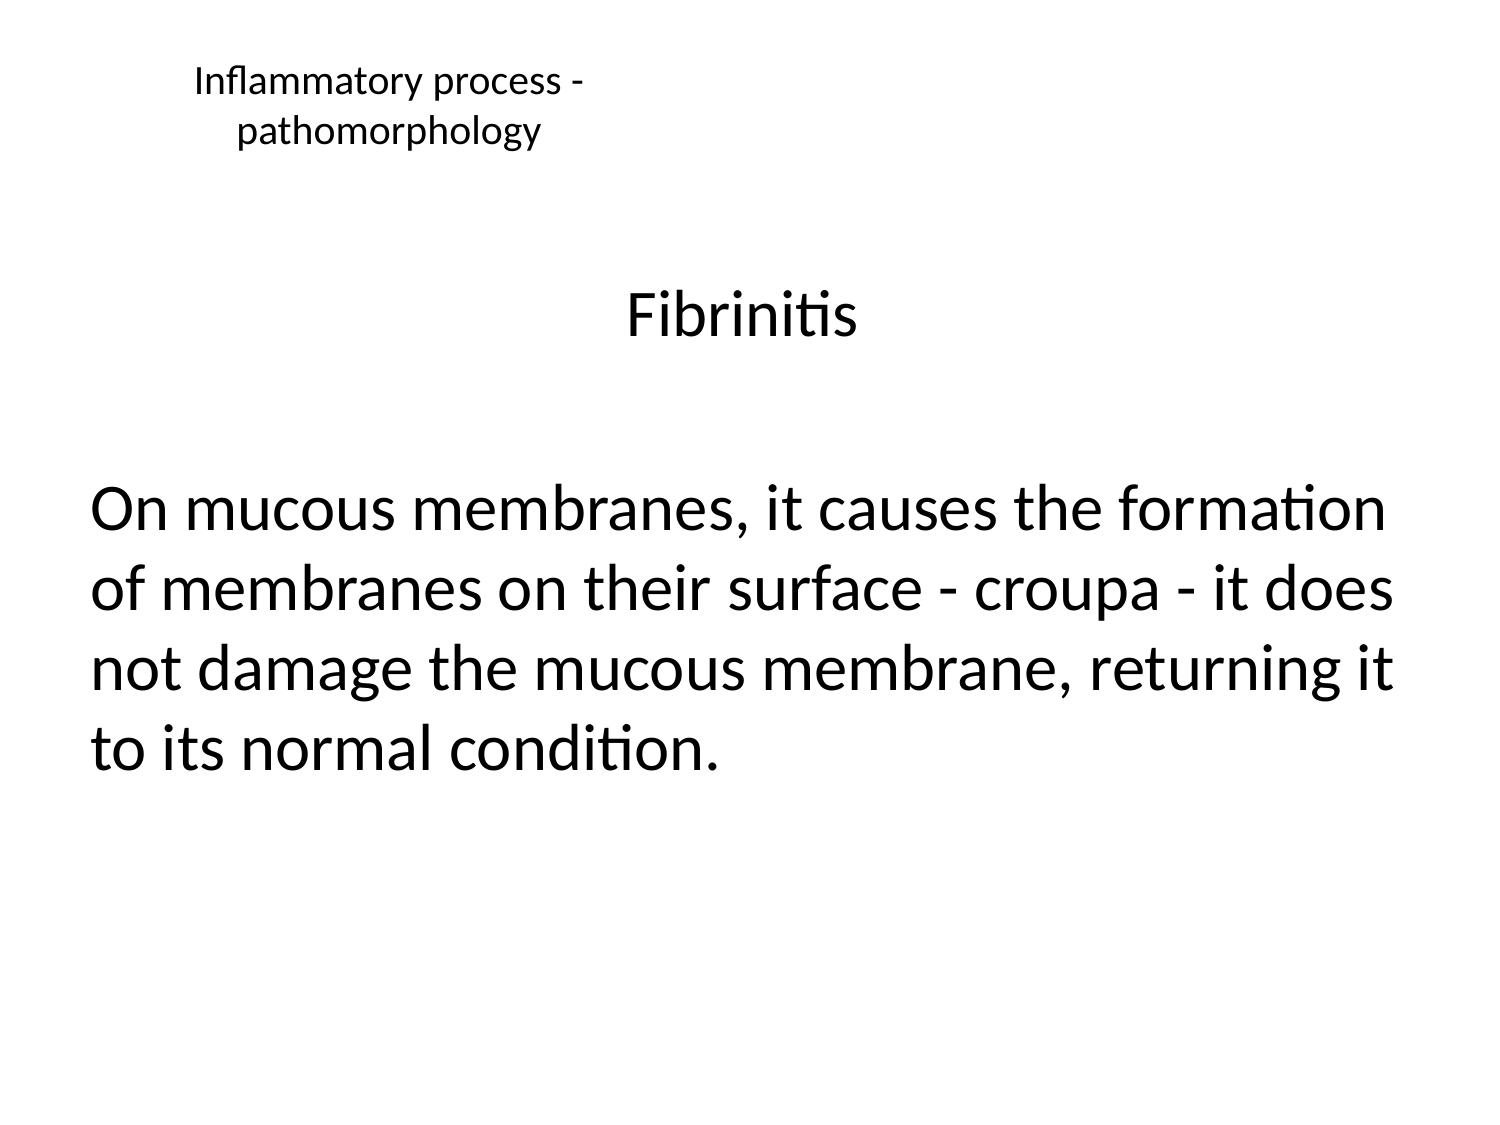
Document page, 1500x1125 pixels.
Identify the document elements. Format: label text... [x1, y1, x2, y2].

title Inflammatory process - pathomorphology [75, 45, 703, 126]
list Fibrinitis On mucous membranes, it causes the formation of membranes on their surface - croupa - it does not damage the mucous membrane, returning it to its normal condition. [75, 262, 1426, 1005]
